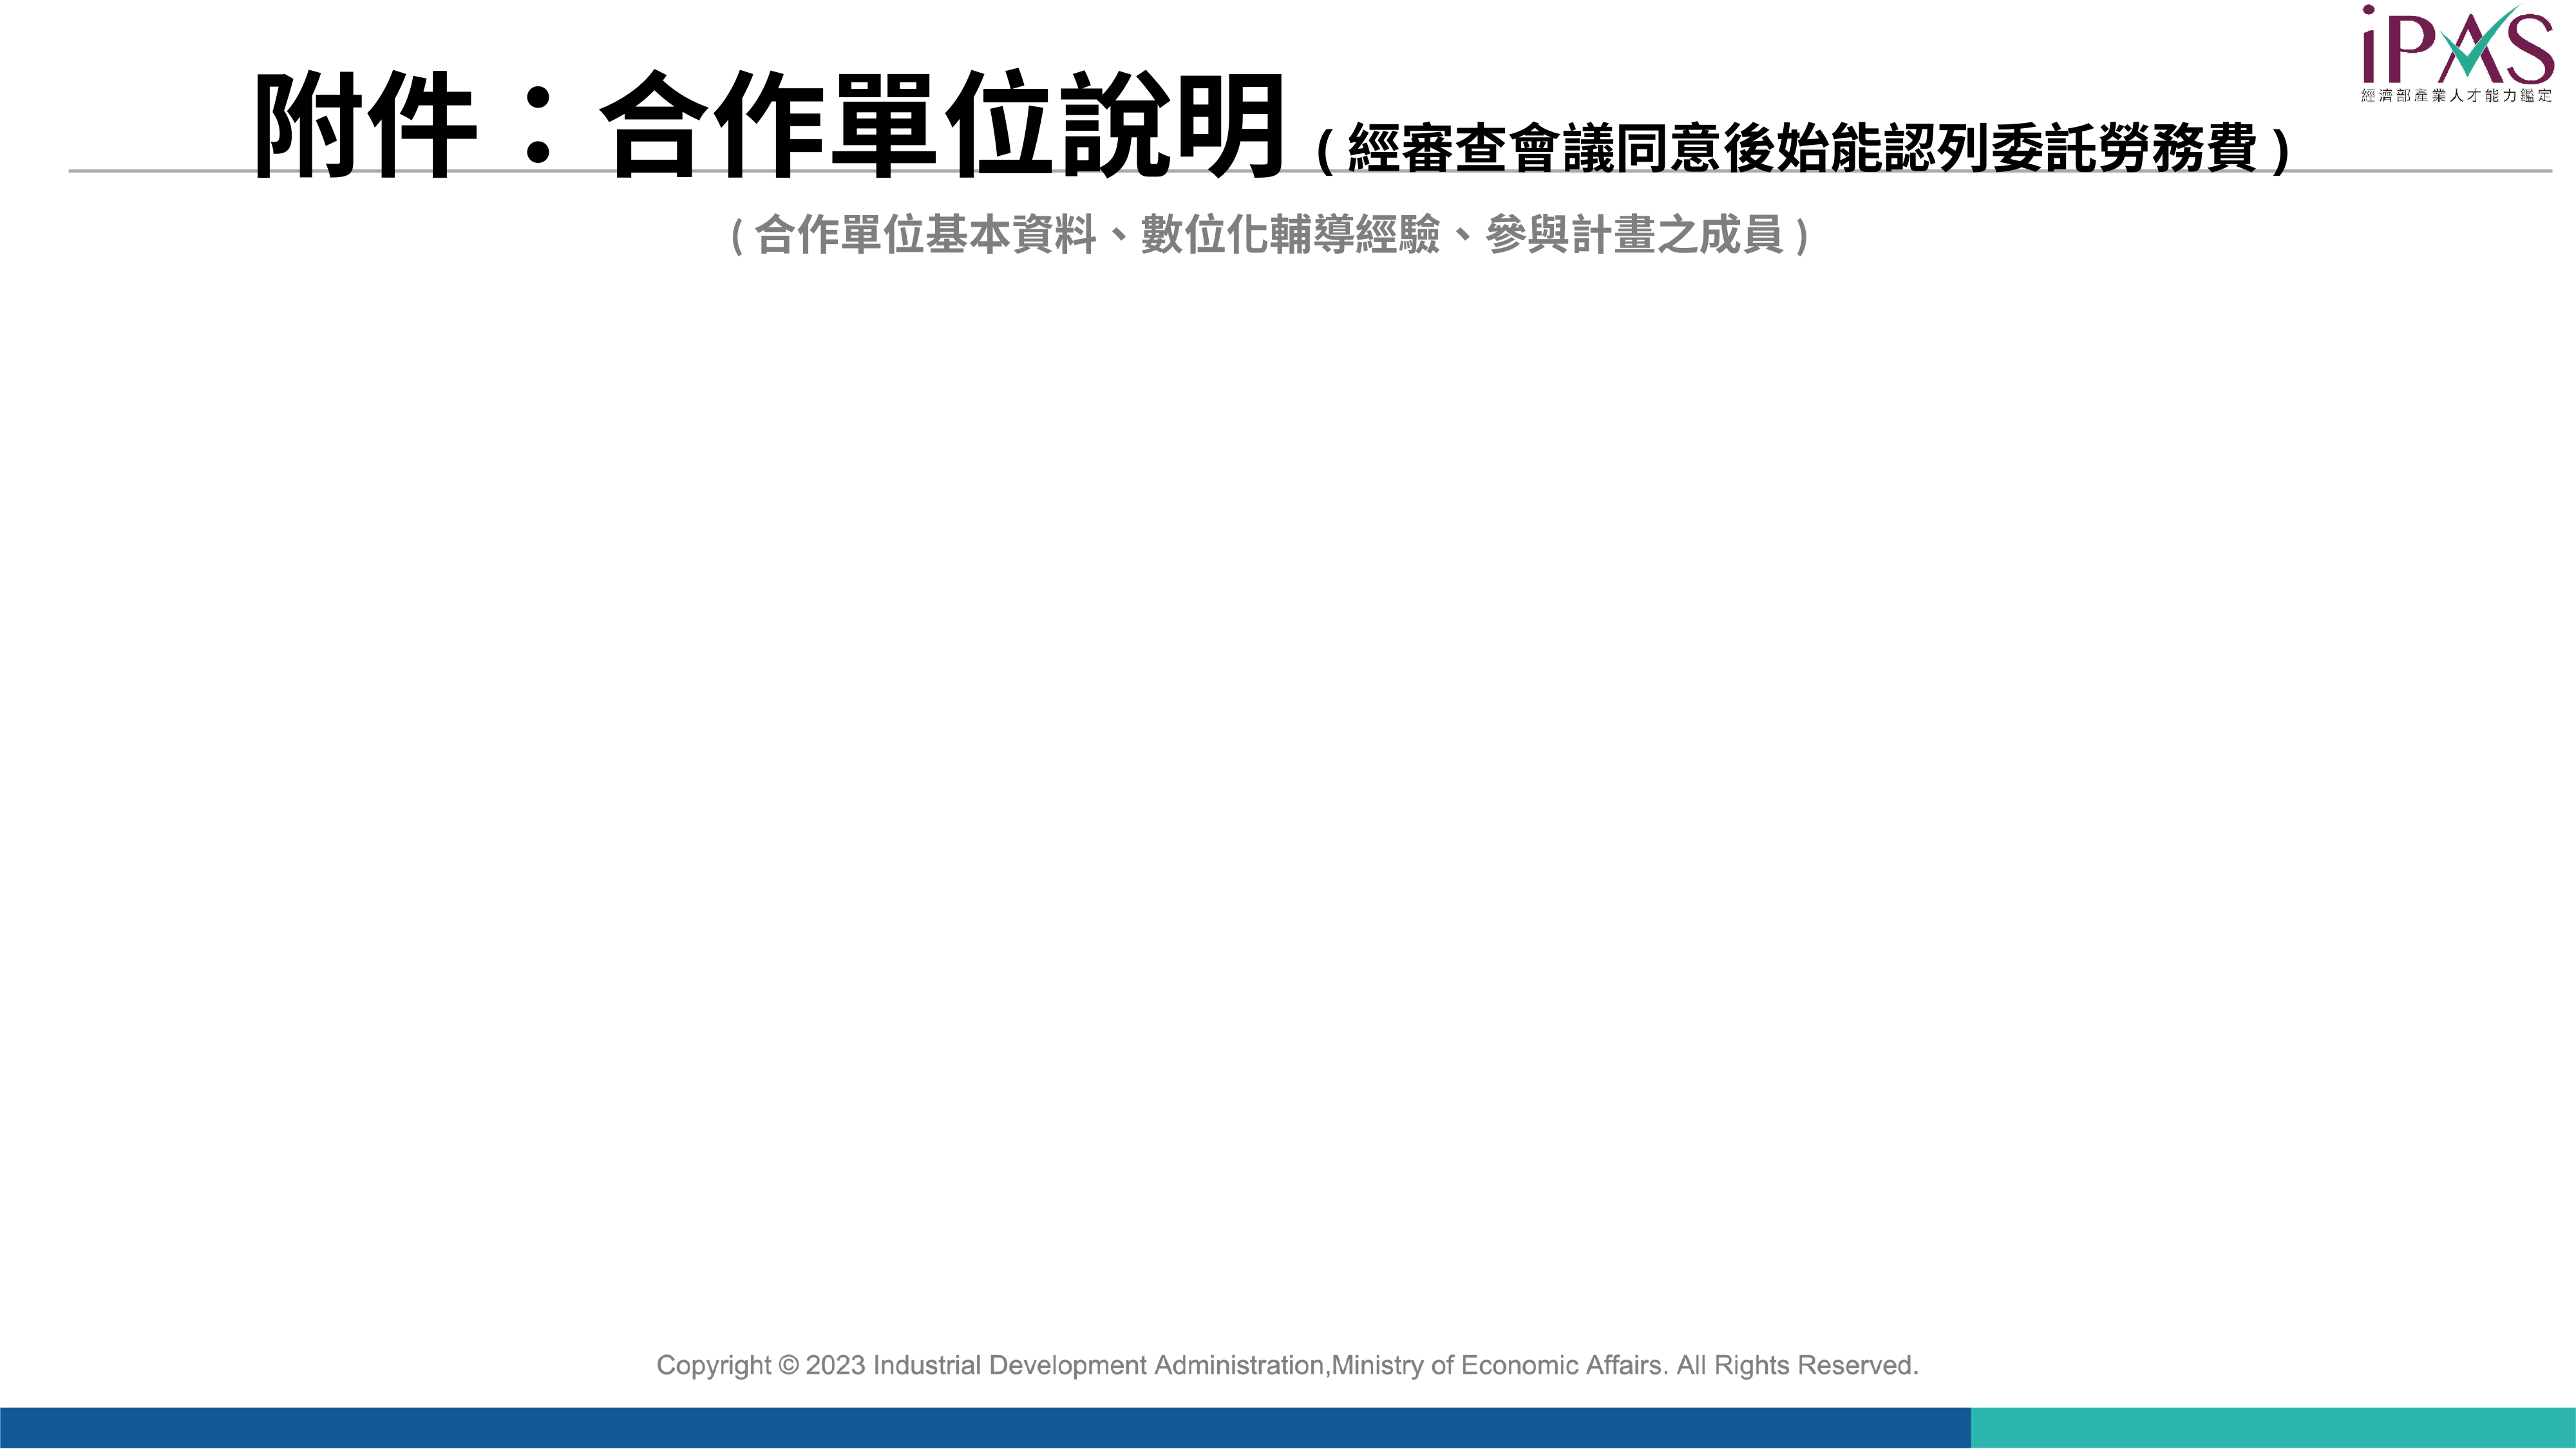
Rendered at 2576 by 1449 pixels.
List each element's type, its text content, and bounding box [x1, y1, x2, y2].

text_box 附件：合作單位說明(經審查會議同意後始能認列委託勞務費) [223, 47, 2316, 151]
text_box (合作單位基本資料、數位化輔導經驗、參與計畫之成員) [721, 194, 1819, 263]
